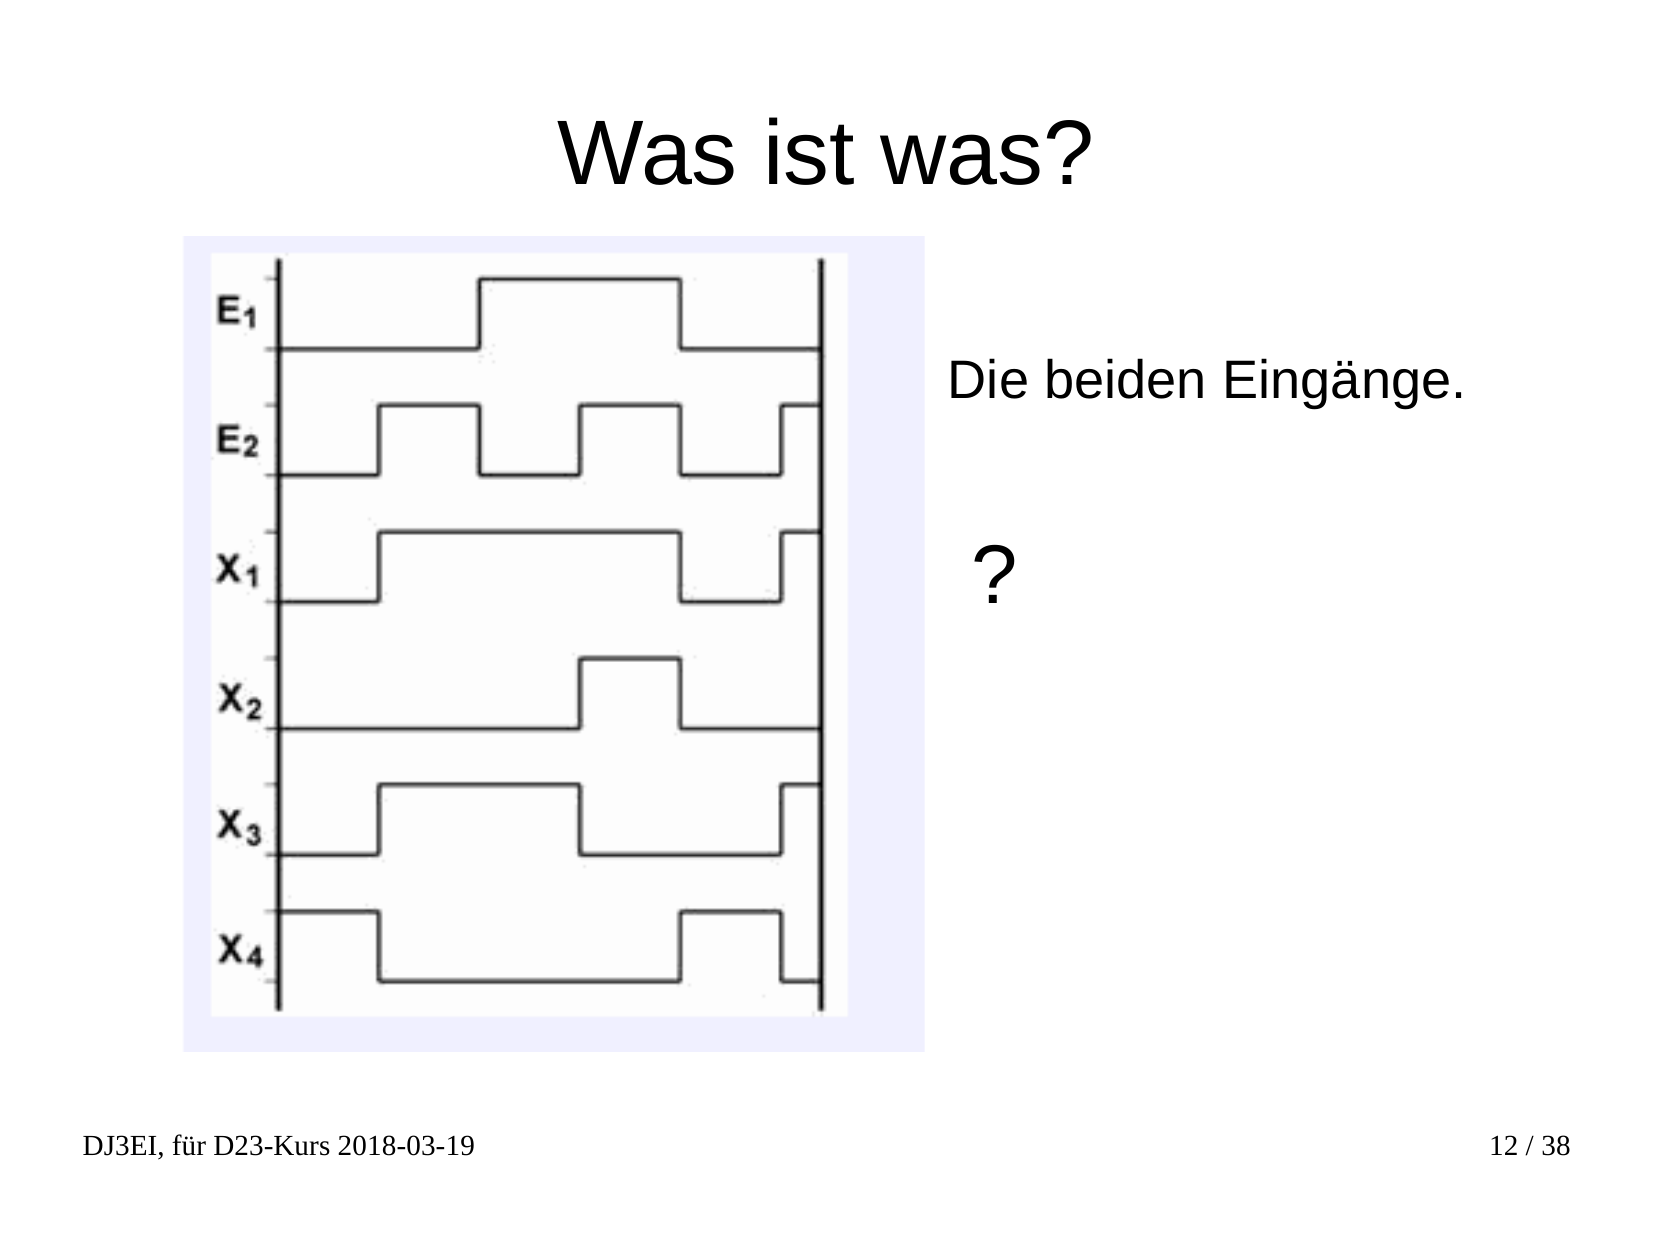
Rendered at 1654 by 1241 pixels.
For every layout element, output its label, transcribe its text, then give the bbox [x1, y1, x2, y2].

text_box ? [956, 521, 1028, 629]
title Was ist was? [82, 49, 1571, 257]
picture [165, 236, 925, 1052]
text_box Die beiden Eingänge. [933, 342, 1619, 426]
